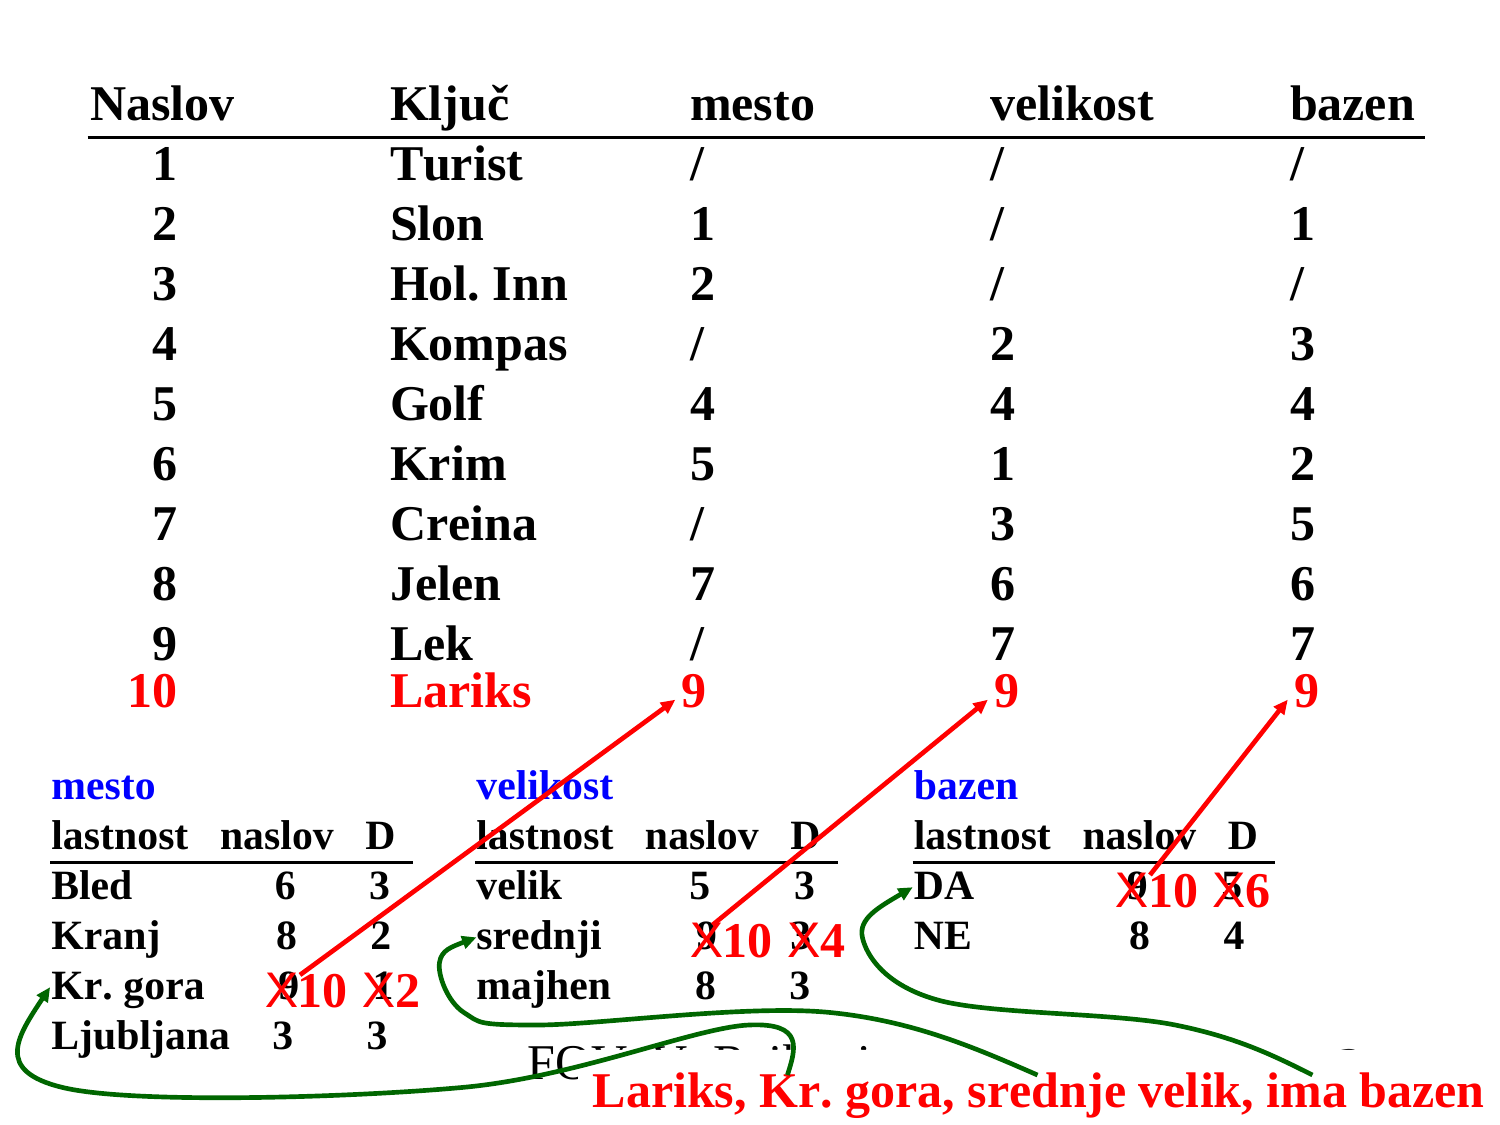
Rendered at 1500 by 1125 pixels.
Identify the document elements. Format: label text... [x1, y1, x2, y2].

text_box velikost lastnost naslov D velik 5 3 srednji 9 3 majhen 8 3 [461, 750, 601, 853]
text_box bazen lastnost naslov D DA 9 5 NE 8 4 [899, 749, 1274, 966]
text_box mesto lastnost naslov D Bled 6 3 Kranj 8 2 Kr. gora 9 1 Ljubljana 3 3 [340, 898, 411, 950]
text_box velikost lastnost naslov D velik 5 3 srednji 9 3 majhen 8 3 [461, 750, 836, 1016]
text_box bazen lastnost naslov D DA 9 5 NE 8 4 [1185, 749, 1274, 849]
text_box X10 X4 [675, 899, 913, 976]
text_box X10 X6 [1100, 849, 1376, 926]
text_box mesto lastnost naslov D Bled 6 3 Kranj 8 2 Kr. gora 9 1 Ljubljana 3 3 [36, 749, 411, 1066]
text_box velikost lastnost naslov D velik 5 3 srednji 9 3 majhen 8 3 [750, 864, 836, 899]
text_box 10 Lariks 9 9 9 [112, 649, 1335, 726]
text_box velikost lastnost naslov D velik 5 3 srednji 9 3 majhen 8 3 [796, 828, 836, 861]
text_box Naslov Ključ mesto velikost bazen 1 Turist / / / 2 Slon 1 / 1 3 Hol. Inn 2 / / 4 Kompas / 2 3 5 Golf 4 4 4 6 Krim 5 1 2 7 Creina / 3 5 8 Jelen 7 6 6 9 Lek / 7 7 [75, 62, 1430, 678]
text_box Lariks, Kr. gora, srednje velik, ima bazen [578, 1049, 1500, 1125]
text_box X10 X2 [249, 950, 476, 1026]
